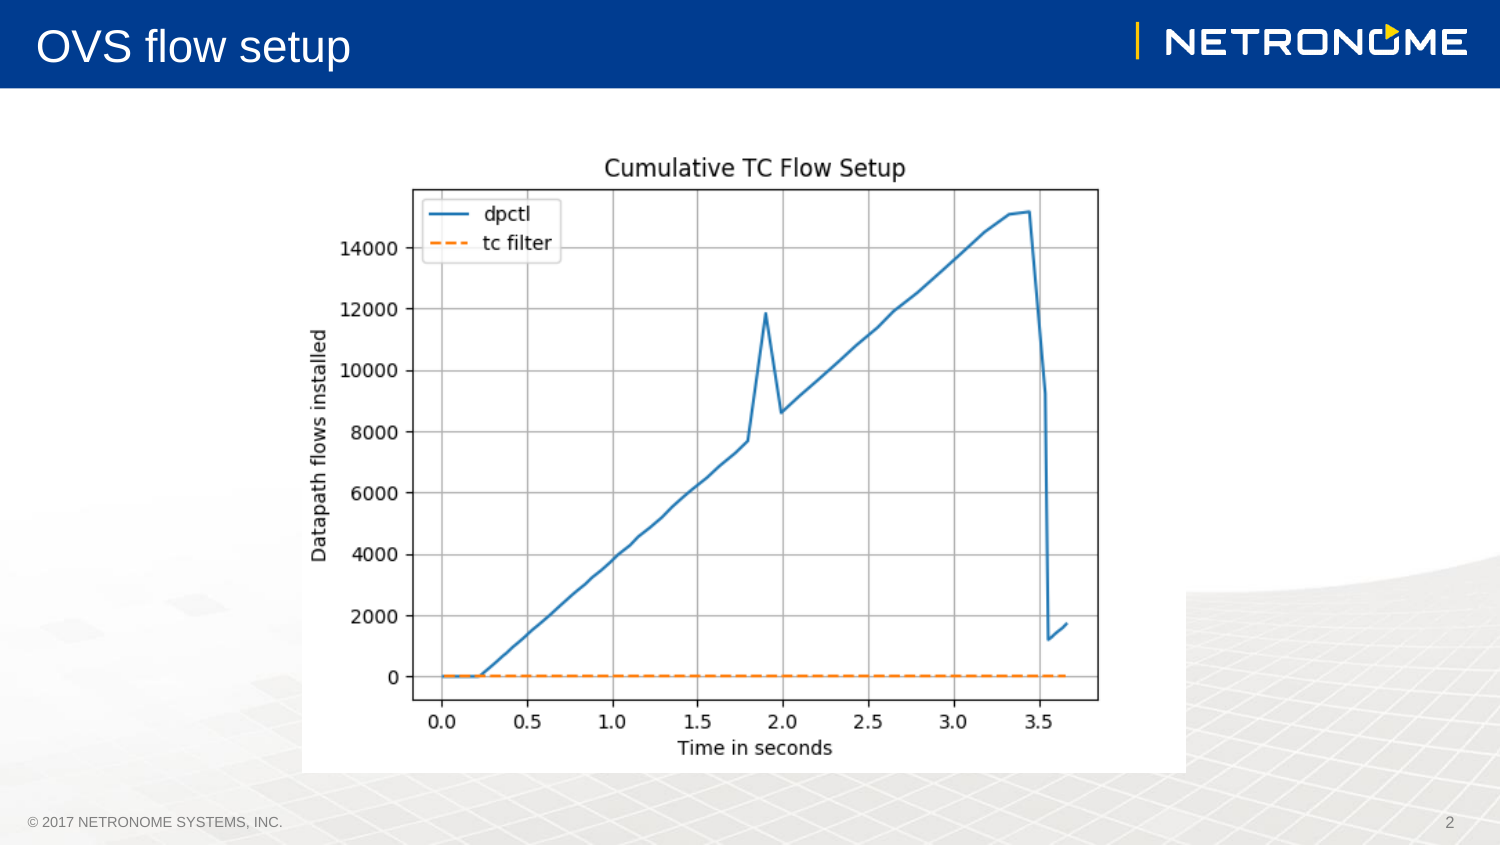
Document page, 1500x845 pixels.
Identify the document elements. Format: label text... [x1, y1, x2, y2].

picture [1162, 21, 1473, 62]
title OVS flow setup [20, 0, 1113, 89]
picture [0, 89, 1500, 845]
